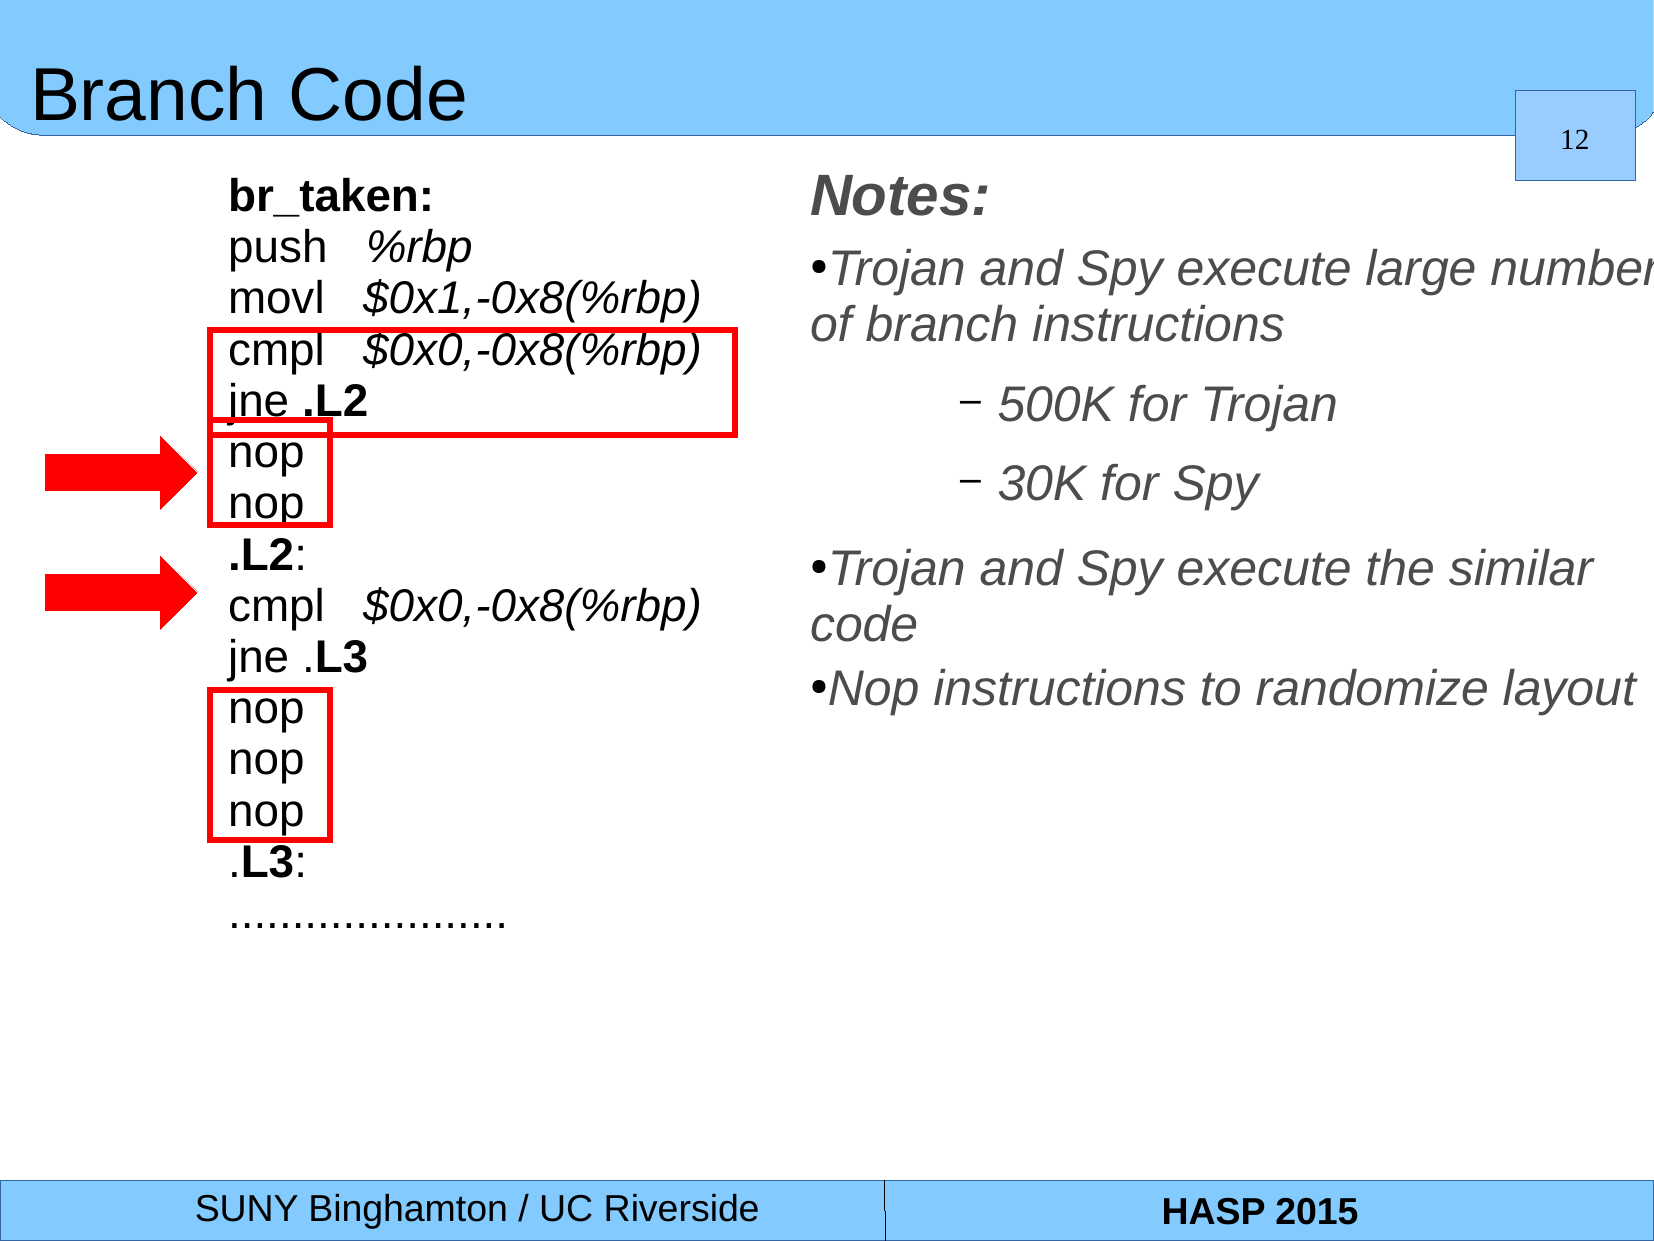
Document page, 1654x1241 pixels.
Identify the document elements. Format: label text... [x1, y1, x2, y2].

text_box br_taken: push %rbp movl $0x1,-0x8(%rbp) cmpl $0x0,-0x8(%rbp) jne .L2 nop nop .L2: cmpl $0x0,-0x8(%rbp) jne .L3 nop nop nop .L3: ...................... [213, 693, 327, 837]
list Trojan and Spy execute large number of branch instructions 500K for Trojan 30K for Spy Trojan and Spy execute the similar code [810, 240, 1654, 660]
text_box [44, 435, 199, 511]
text_box [1515, 131, 1636, 166]
text_box br_taken: push %rbp movl $0x1,-0x8(%rbp) cmpl $0x0,-0x8(%rbp) jne .L2 nop nop .L2: cmpl $0x0,-0x8(%rbp) jne .L3 nop nop nop .L3: ...................... [213, 438, 327, 522]
text_box [44, 555, 199, 631]
list Nop instructions to randomize layout [810, 660, 1654, 811]
text_box br_taken: push %rbp movl $0x1,-0x8(%rbp) cmpl $0x0,-0x8(%rbp) jne .L2 nop nop .L2: cmpl $0x0,-0x8(%rbp) jne .L3 nop nop nop .L3: ...................... [213, 162, 826, 1081]
title Branch Code [30, 45, 1636, 131]
text_box br_taken: push %rbp movl $0x1,-0x8(%rbp) cmpl $0x0,-0x8(%rbp) jne .L2 nop nop .L2: cmpl $0x0,-0x8(%rbp) jne .L3 nop nop nop .L3: ...................... [213, 333, 732, 432]
list Notes: [810, 162, 1051, 238]
